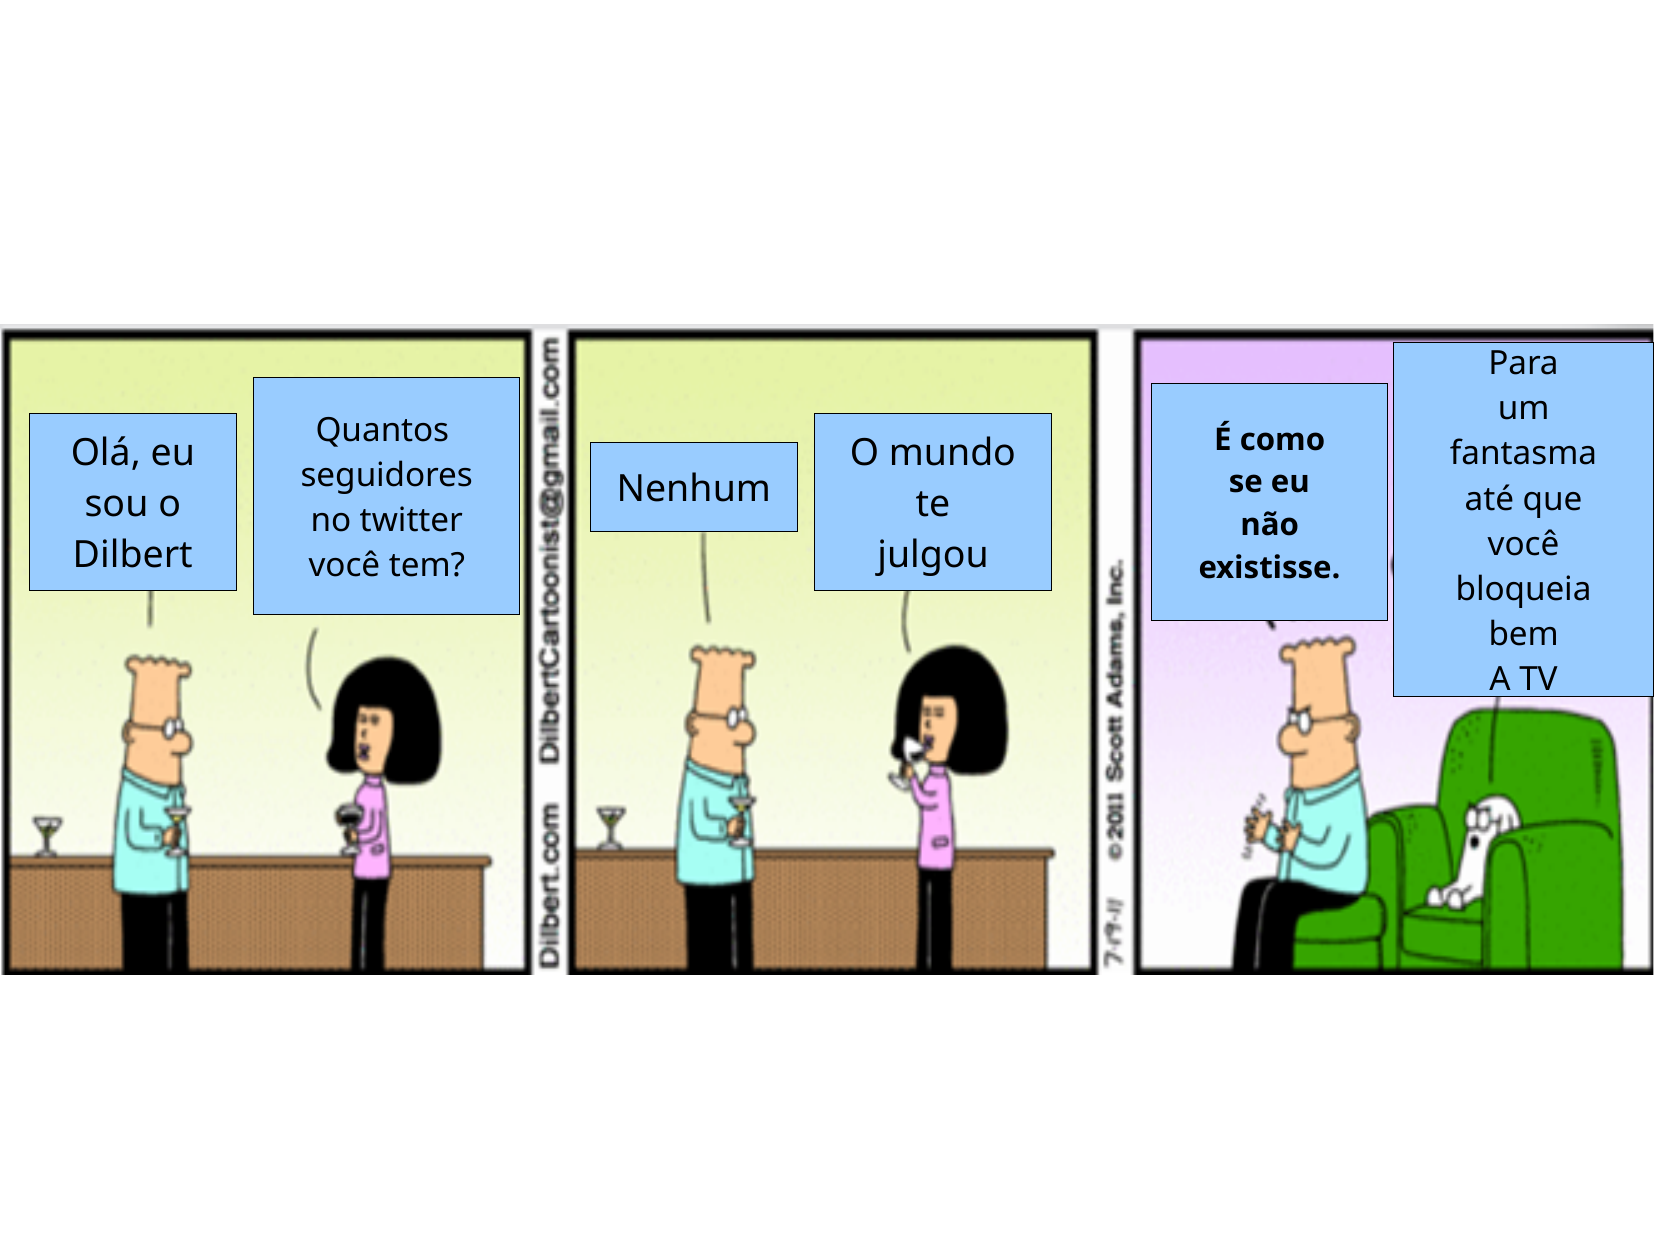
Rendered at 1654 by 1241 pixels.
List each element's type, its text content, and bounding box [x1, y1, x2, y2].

text_box Quantos seguidores no twitter você tem? [253, 377, 520, 615]
picture [0, 324, 1654, 975]
text_box Olá, eu sou o Dilbert [29, 413, 237, 591]
text_box O mundo te julgou [814, 413, 1052, 591]
text_box É como se eu não existisse. [1151, 383, 1388, 621]
text_box Para um fantasma até que você bloqueia bem A TV [1393, 342, 1654, 697]
text_box Nenhum [590, 442, 798, 532]
